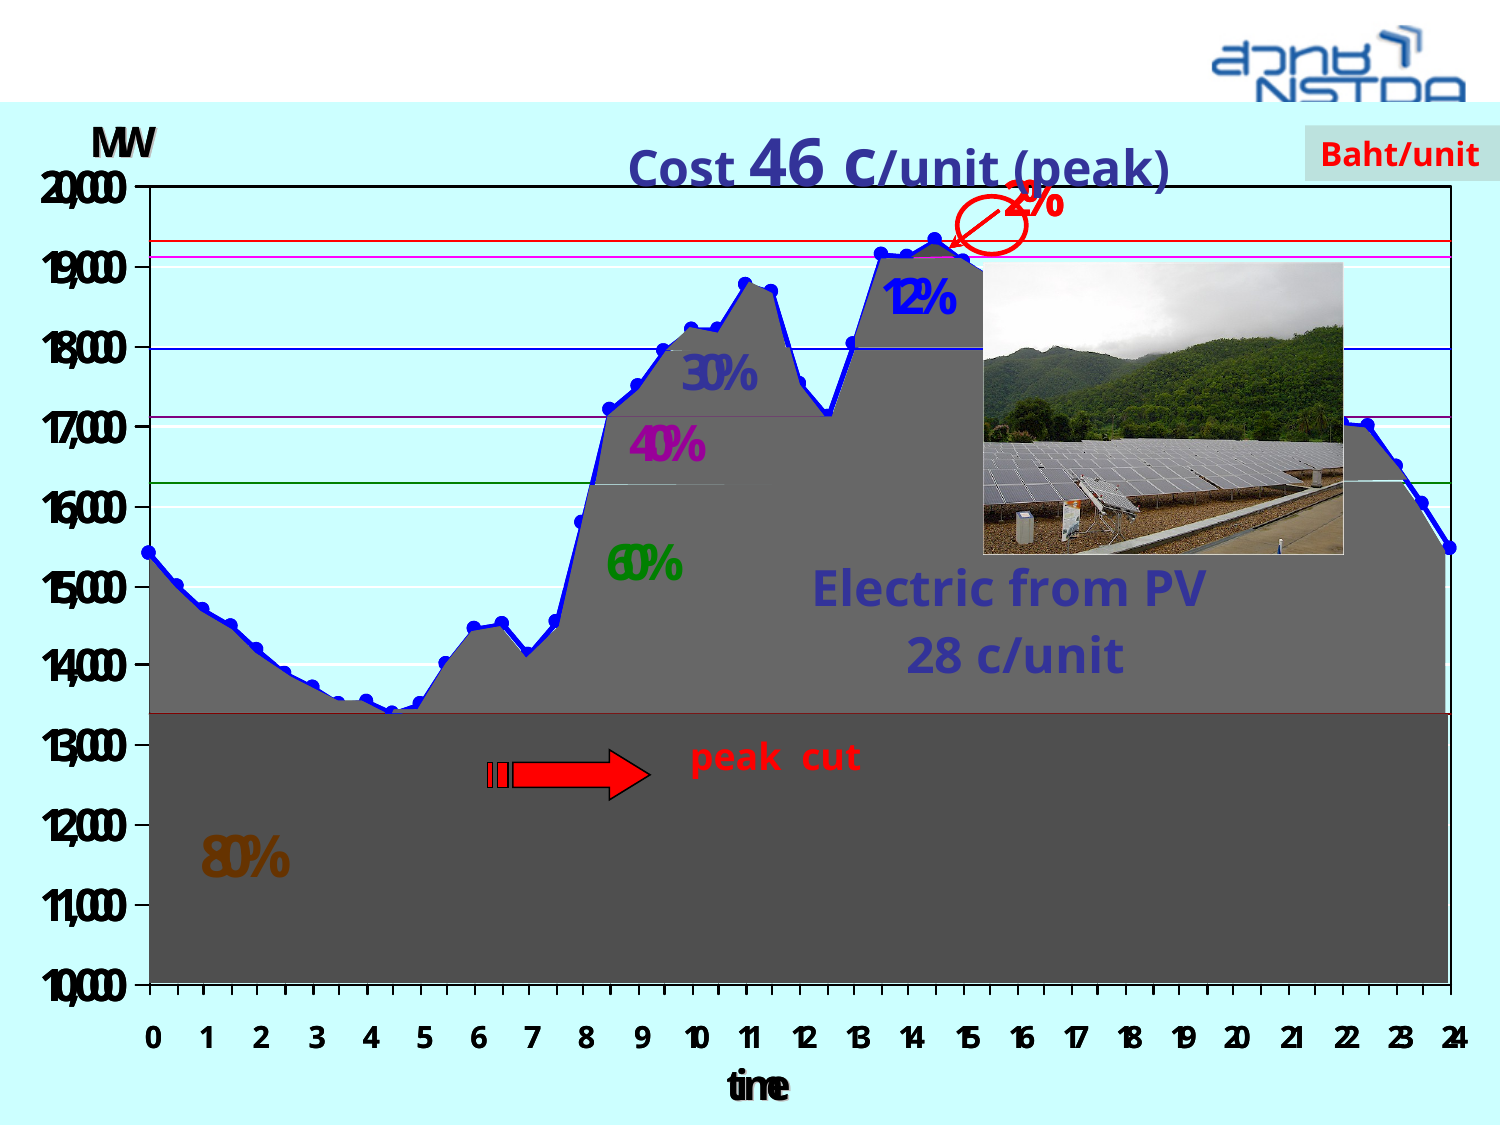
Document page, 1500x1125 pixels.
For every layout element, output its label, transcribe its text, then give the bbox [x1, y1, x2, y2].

picture [0, 0, 1500, 1125]
text_box [498, 762, 508, 787]
picture [960, 208, 1023, 251]
text_box Cost 46 c/unit (peak) [612, 112, 1500, 208]
text_box Baht/unit [1305, 125, 1500, 181]
text_box [488, 762, 493, 787]
text_box [512, 749, 651, 800]
text_box Electric from PV 28 c/unit [612, 569, 1420, 689]
text_box peak cut [674, 724, 1046, 786]
